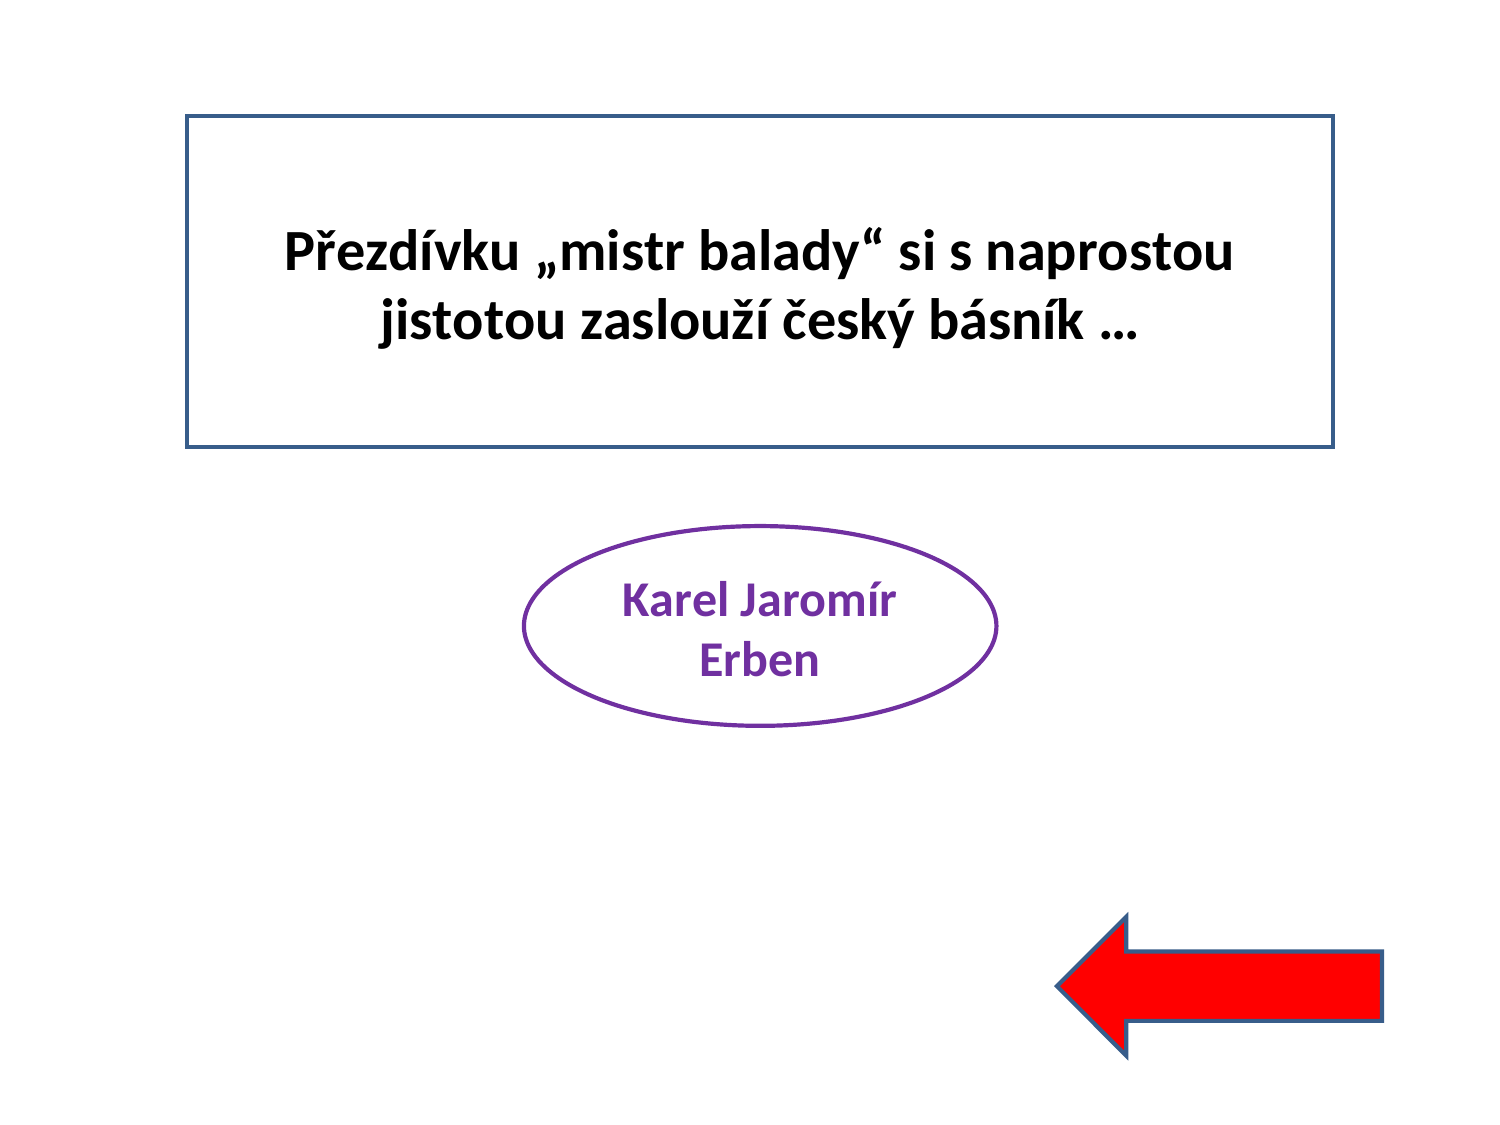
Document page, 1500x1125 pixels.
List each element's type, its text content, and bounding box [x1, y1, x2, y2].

text_box [1056, 916, 1383, 1056]
text_box Karel Jaromír Erben [523, 526, 997, 726]
text_box Přezdívku „mistr balady“ si s naprostou jistotou zaslouží český básník … [187, 116, 1334, 448]
